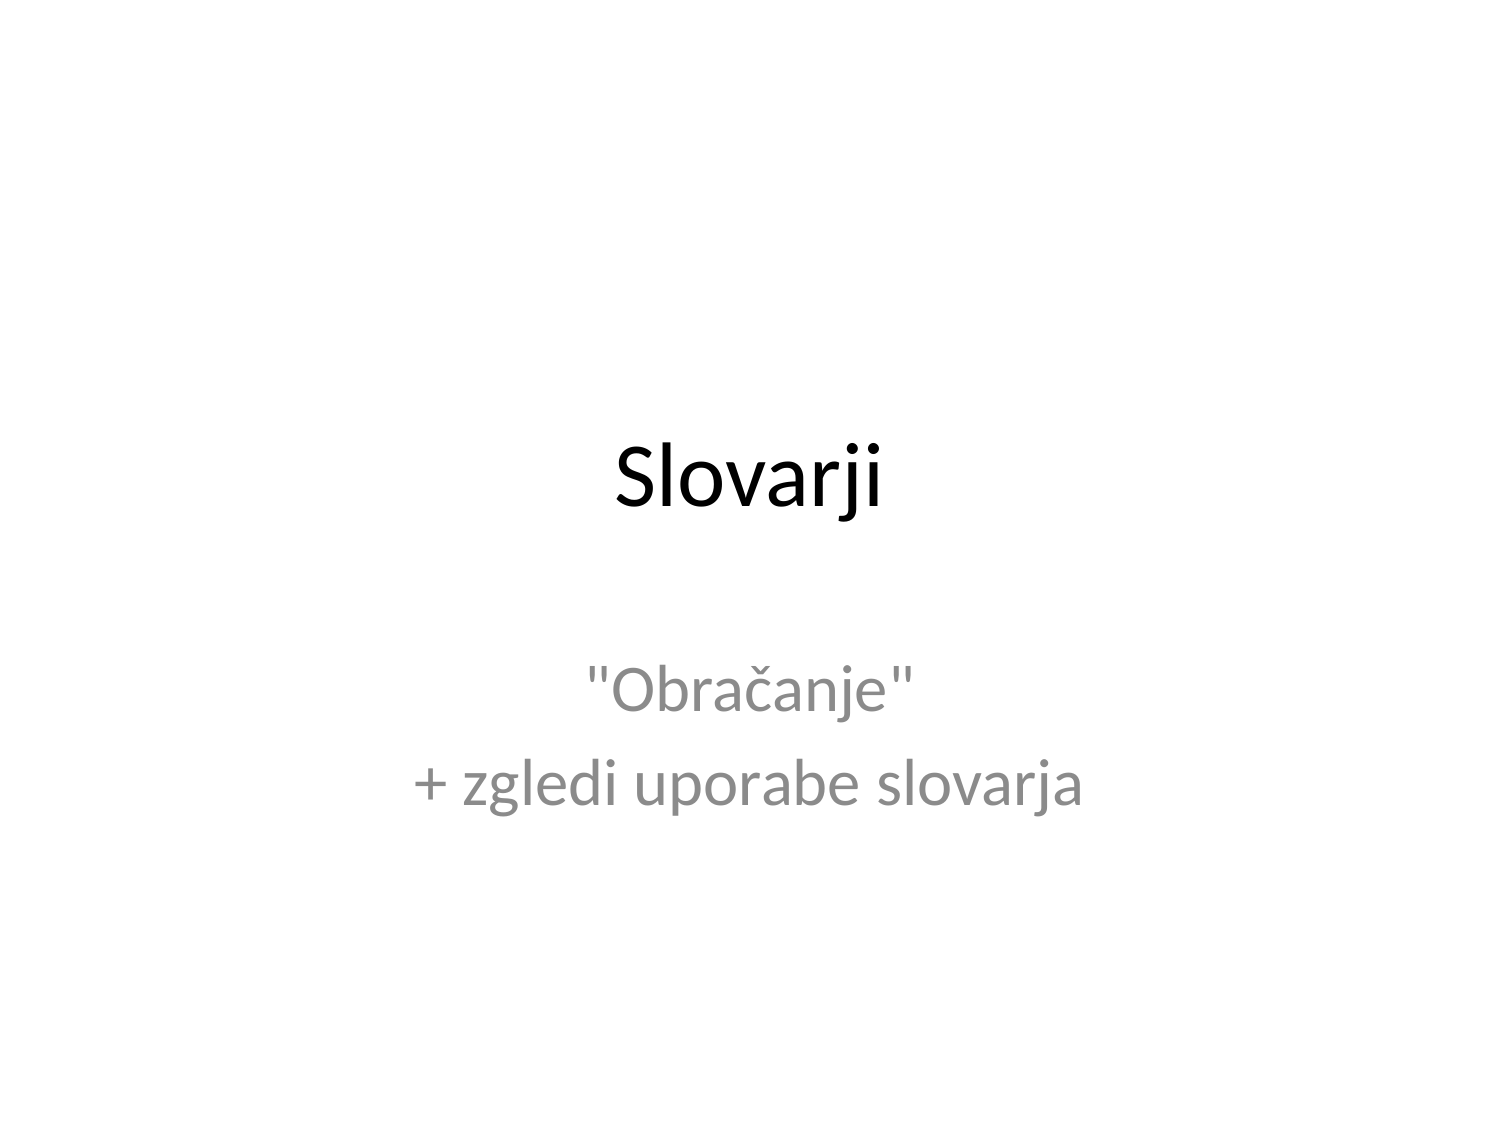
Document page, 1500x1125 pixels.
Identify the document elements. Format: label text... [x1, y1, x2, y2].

title Slovarji [112, 349, 1388, 591]
subtitle "Obračanje" + zgledi uporabe slovarja [225, 637, 1275, 925]
